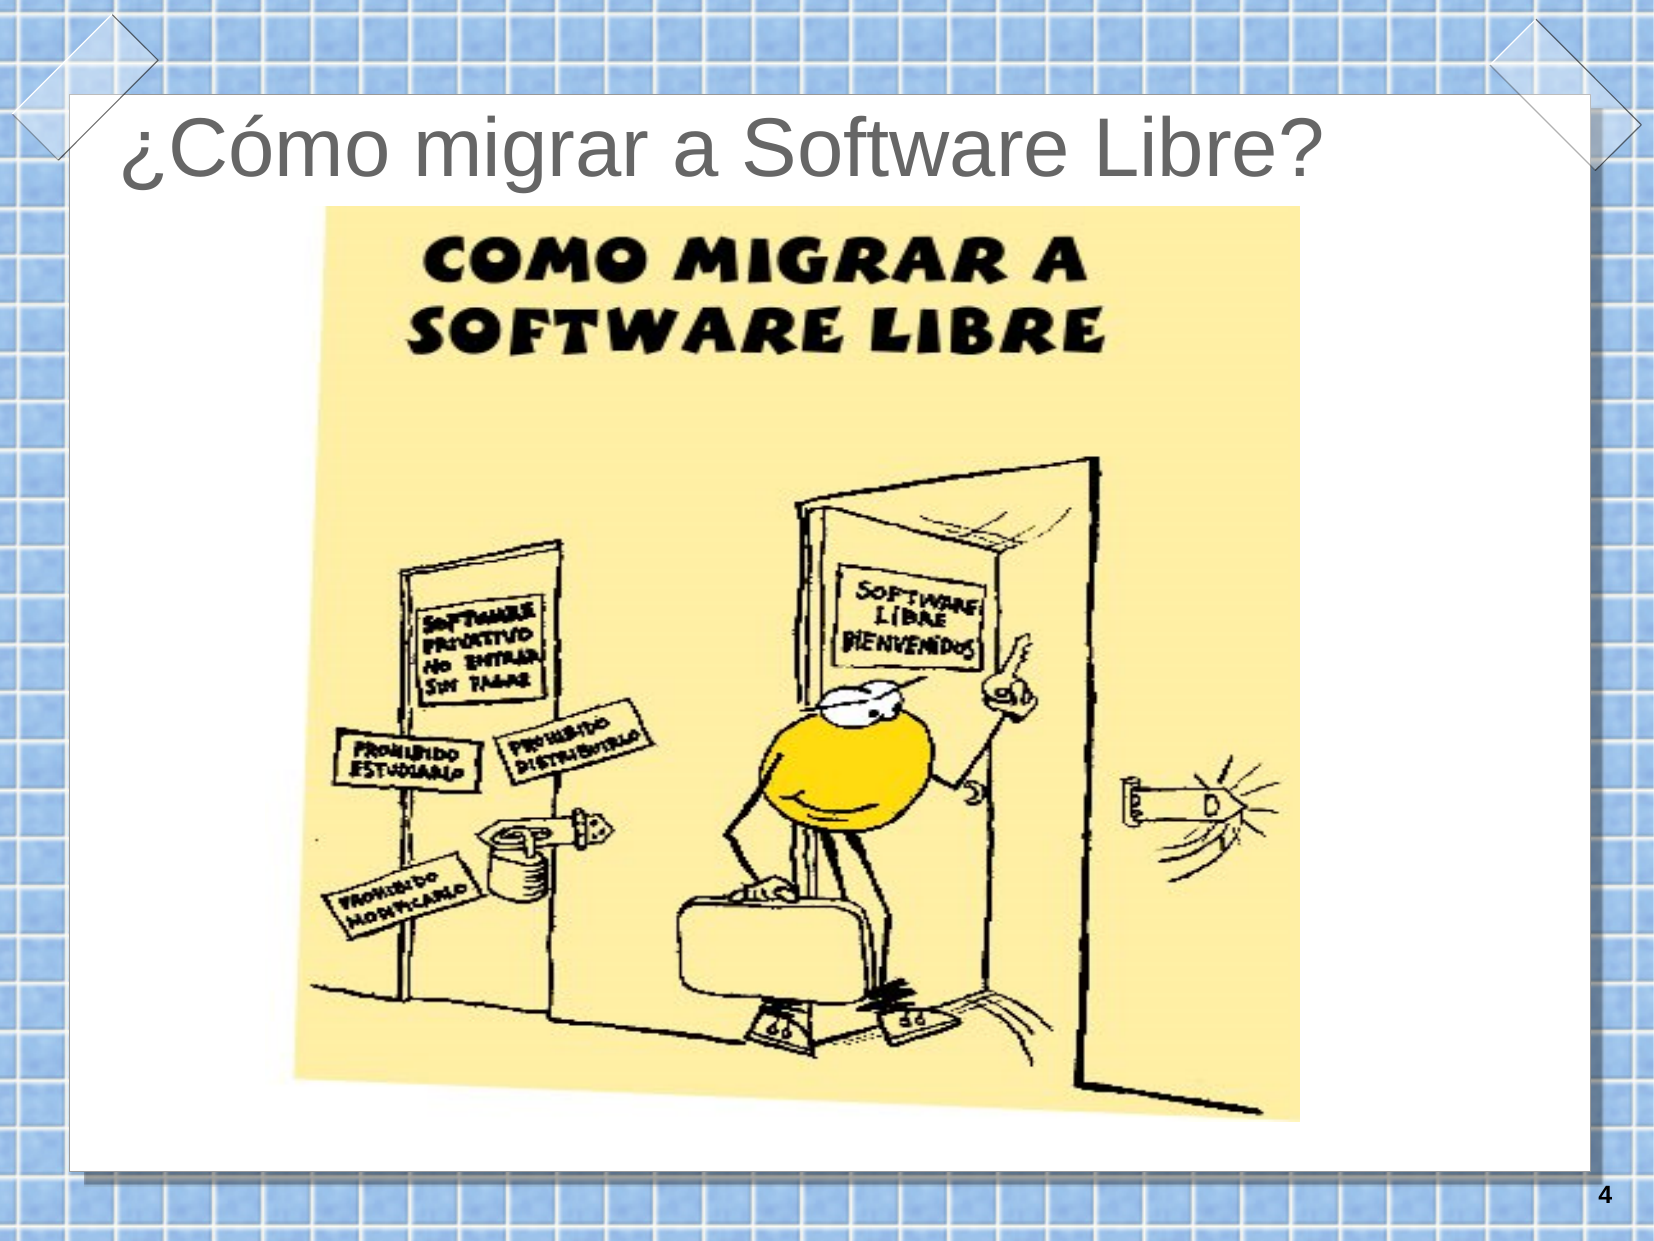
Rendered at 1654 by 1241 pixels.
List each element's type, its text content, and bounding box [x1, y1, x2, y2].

title ¿Cómo migrar a Software Libre? [118, 85, 1510, 210]
picture [0, 0, 1654, 1241]
